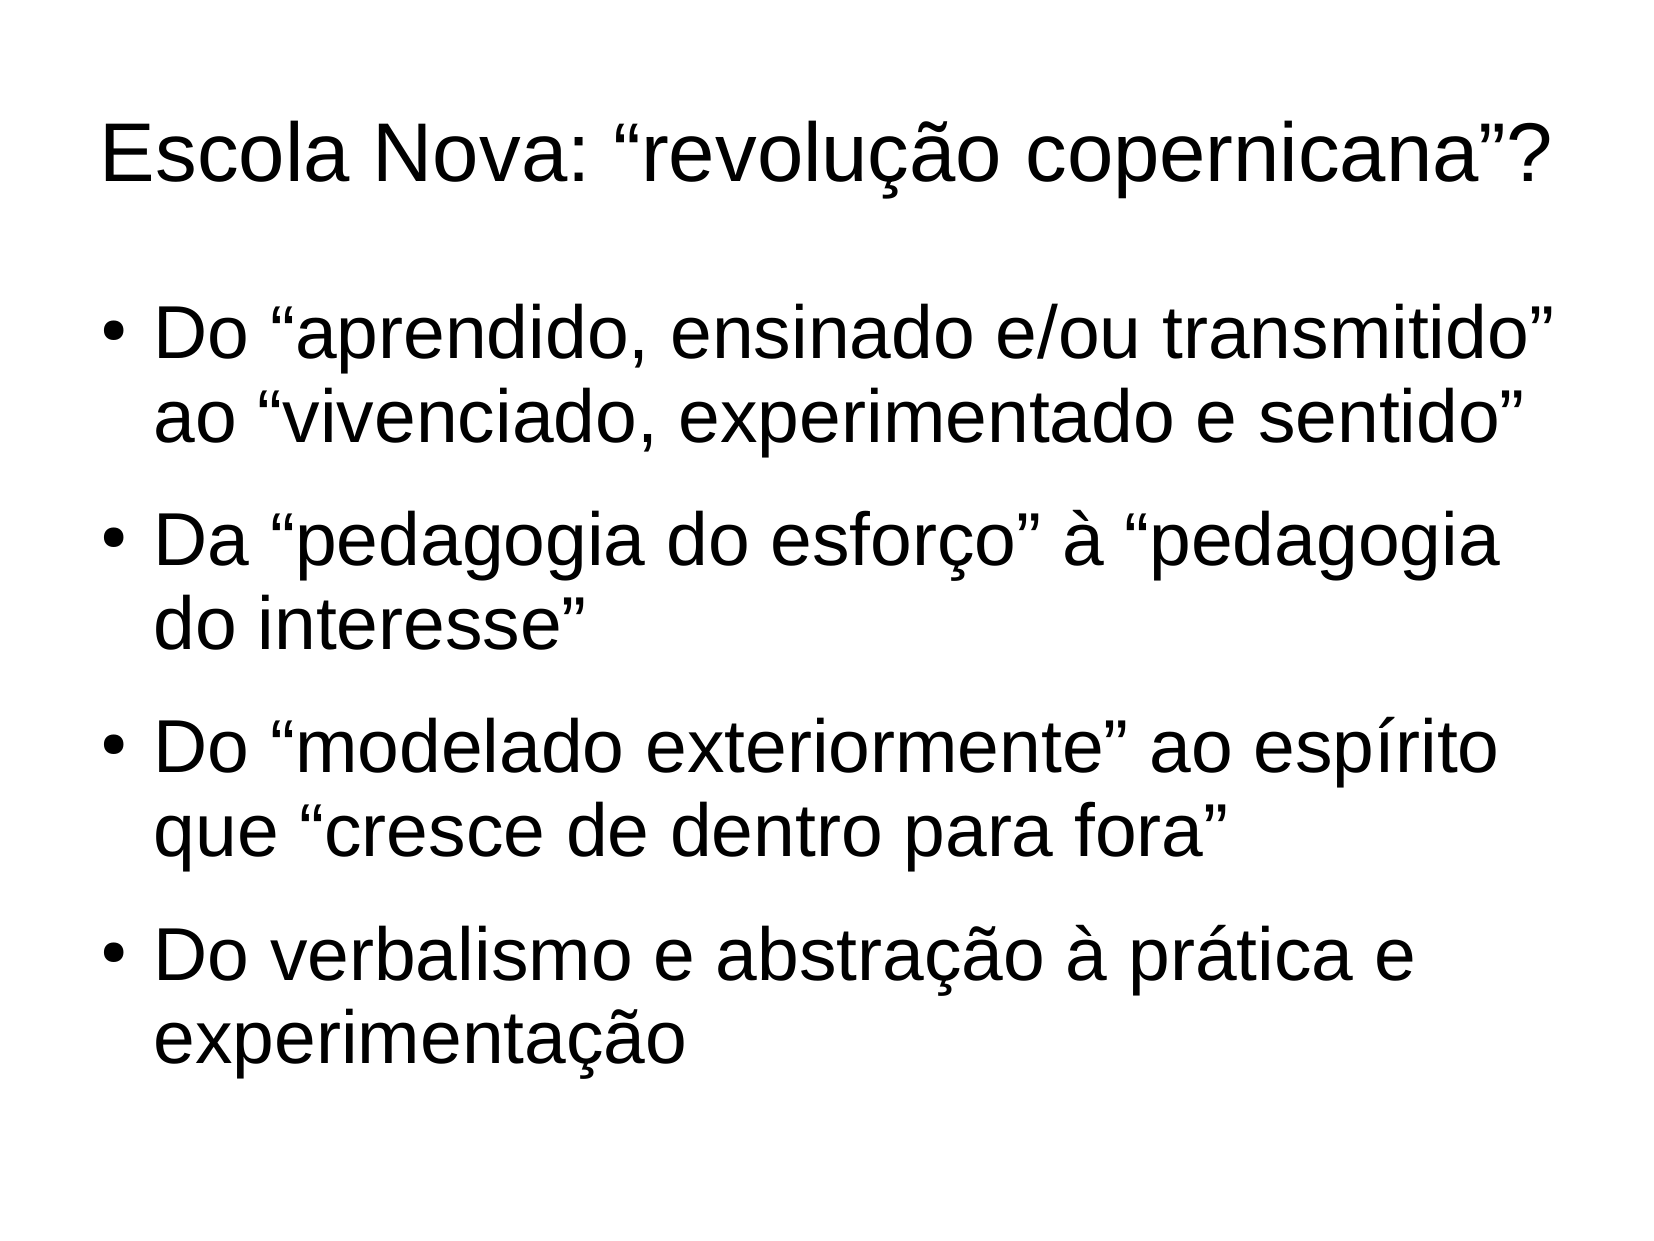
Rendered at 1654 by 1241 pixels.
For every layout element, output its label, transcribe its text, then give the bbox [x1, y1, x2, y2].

list Do “aprendido, ensinado e/ou transmitido” ao “vivenciado, experimentado e sentido” Da “pedagogia do esforço” à “pedagogia do interesse” Do “modelado exteriormente” ao espírito que “cresce de dentro para fora” Do verbalismo e abstração à prática e experimentação [82, 290, 1571, 1010]
title Escola Nova: “revolução copernicana”? [82, 49, 1571, 257]
